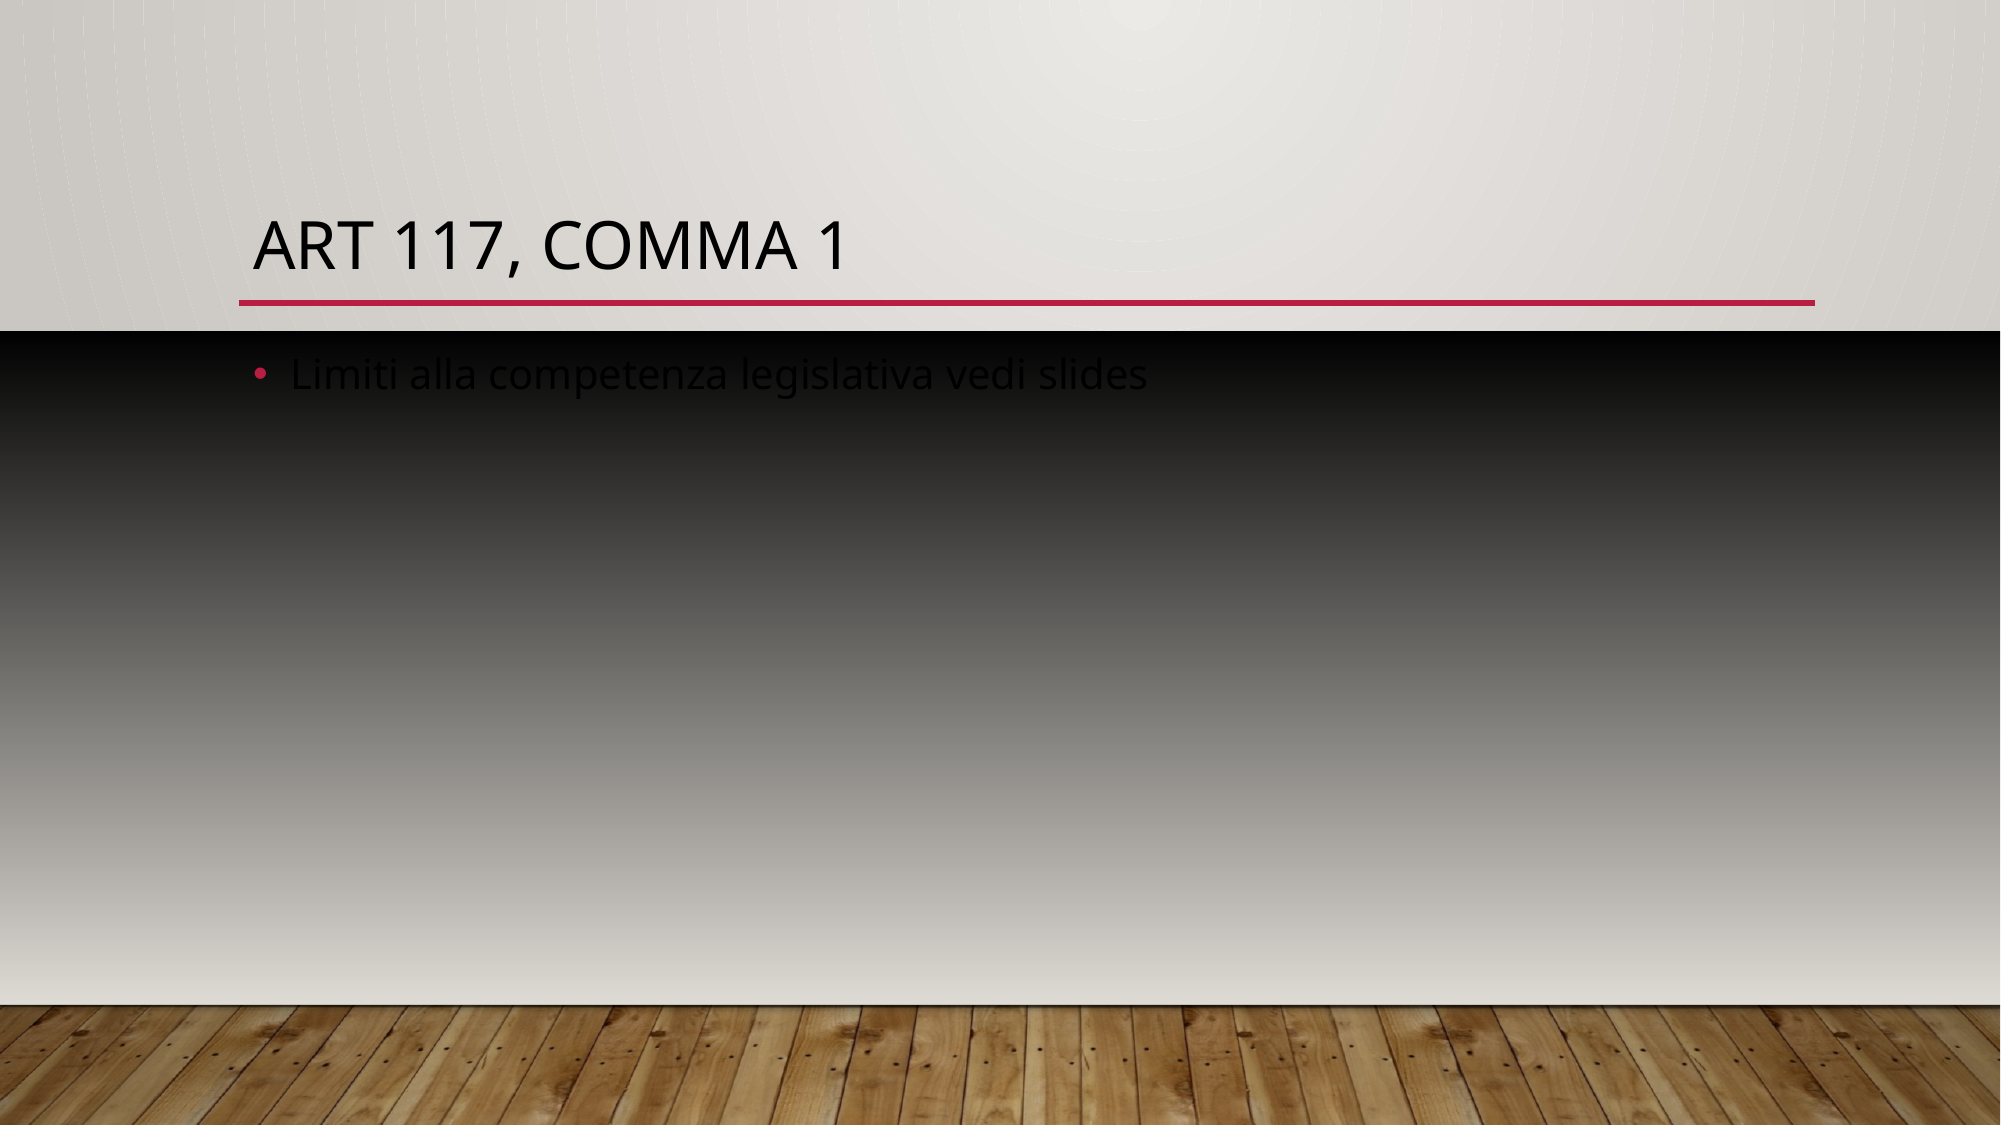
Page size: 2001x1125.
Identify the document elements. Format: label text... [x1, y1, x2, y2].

title Art 117, comma 1 [238, 131, 1814, 305]
list Limiti alla competenza legislativa vedi slides [238, 330, 1814, 897]
